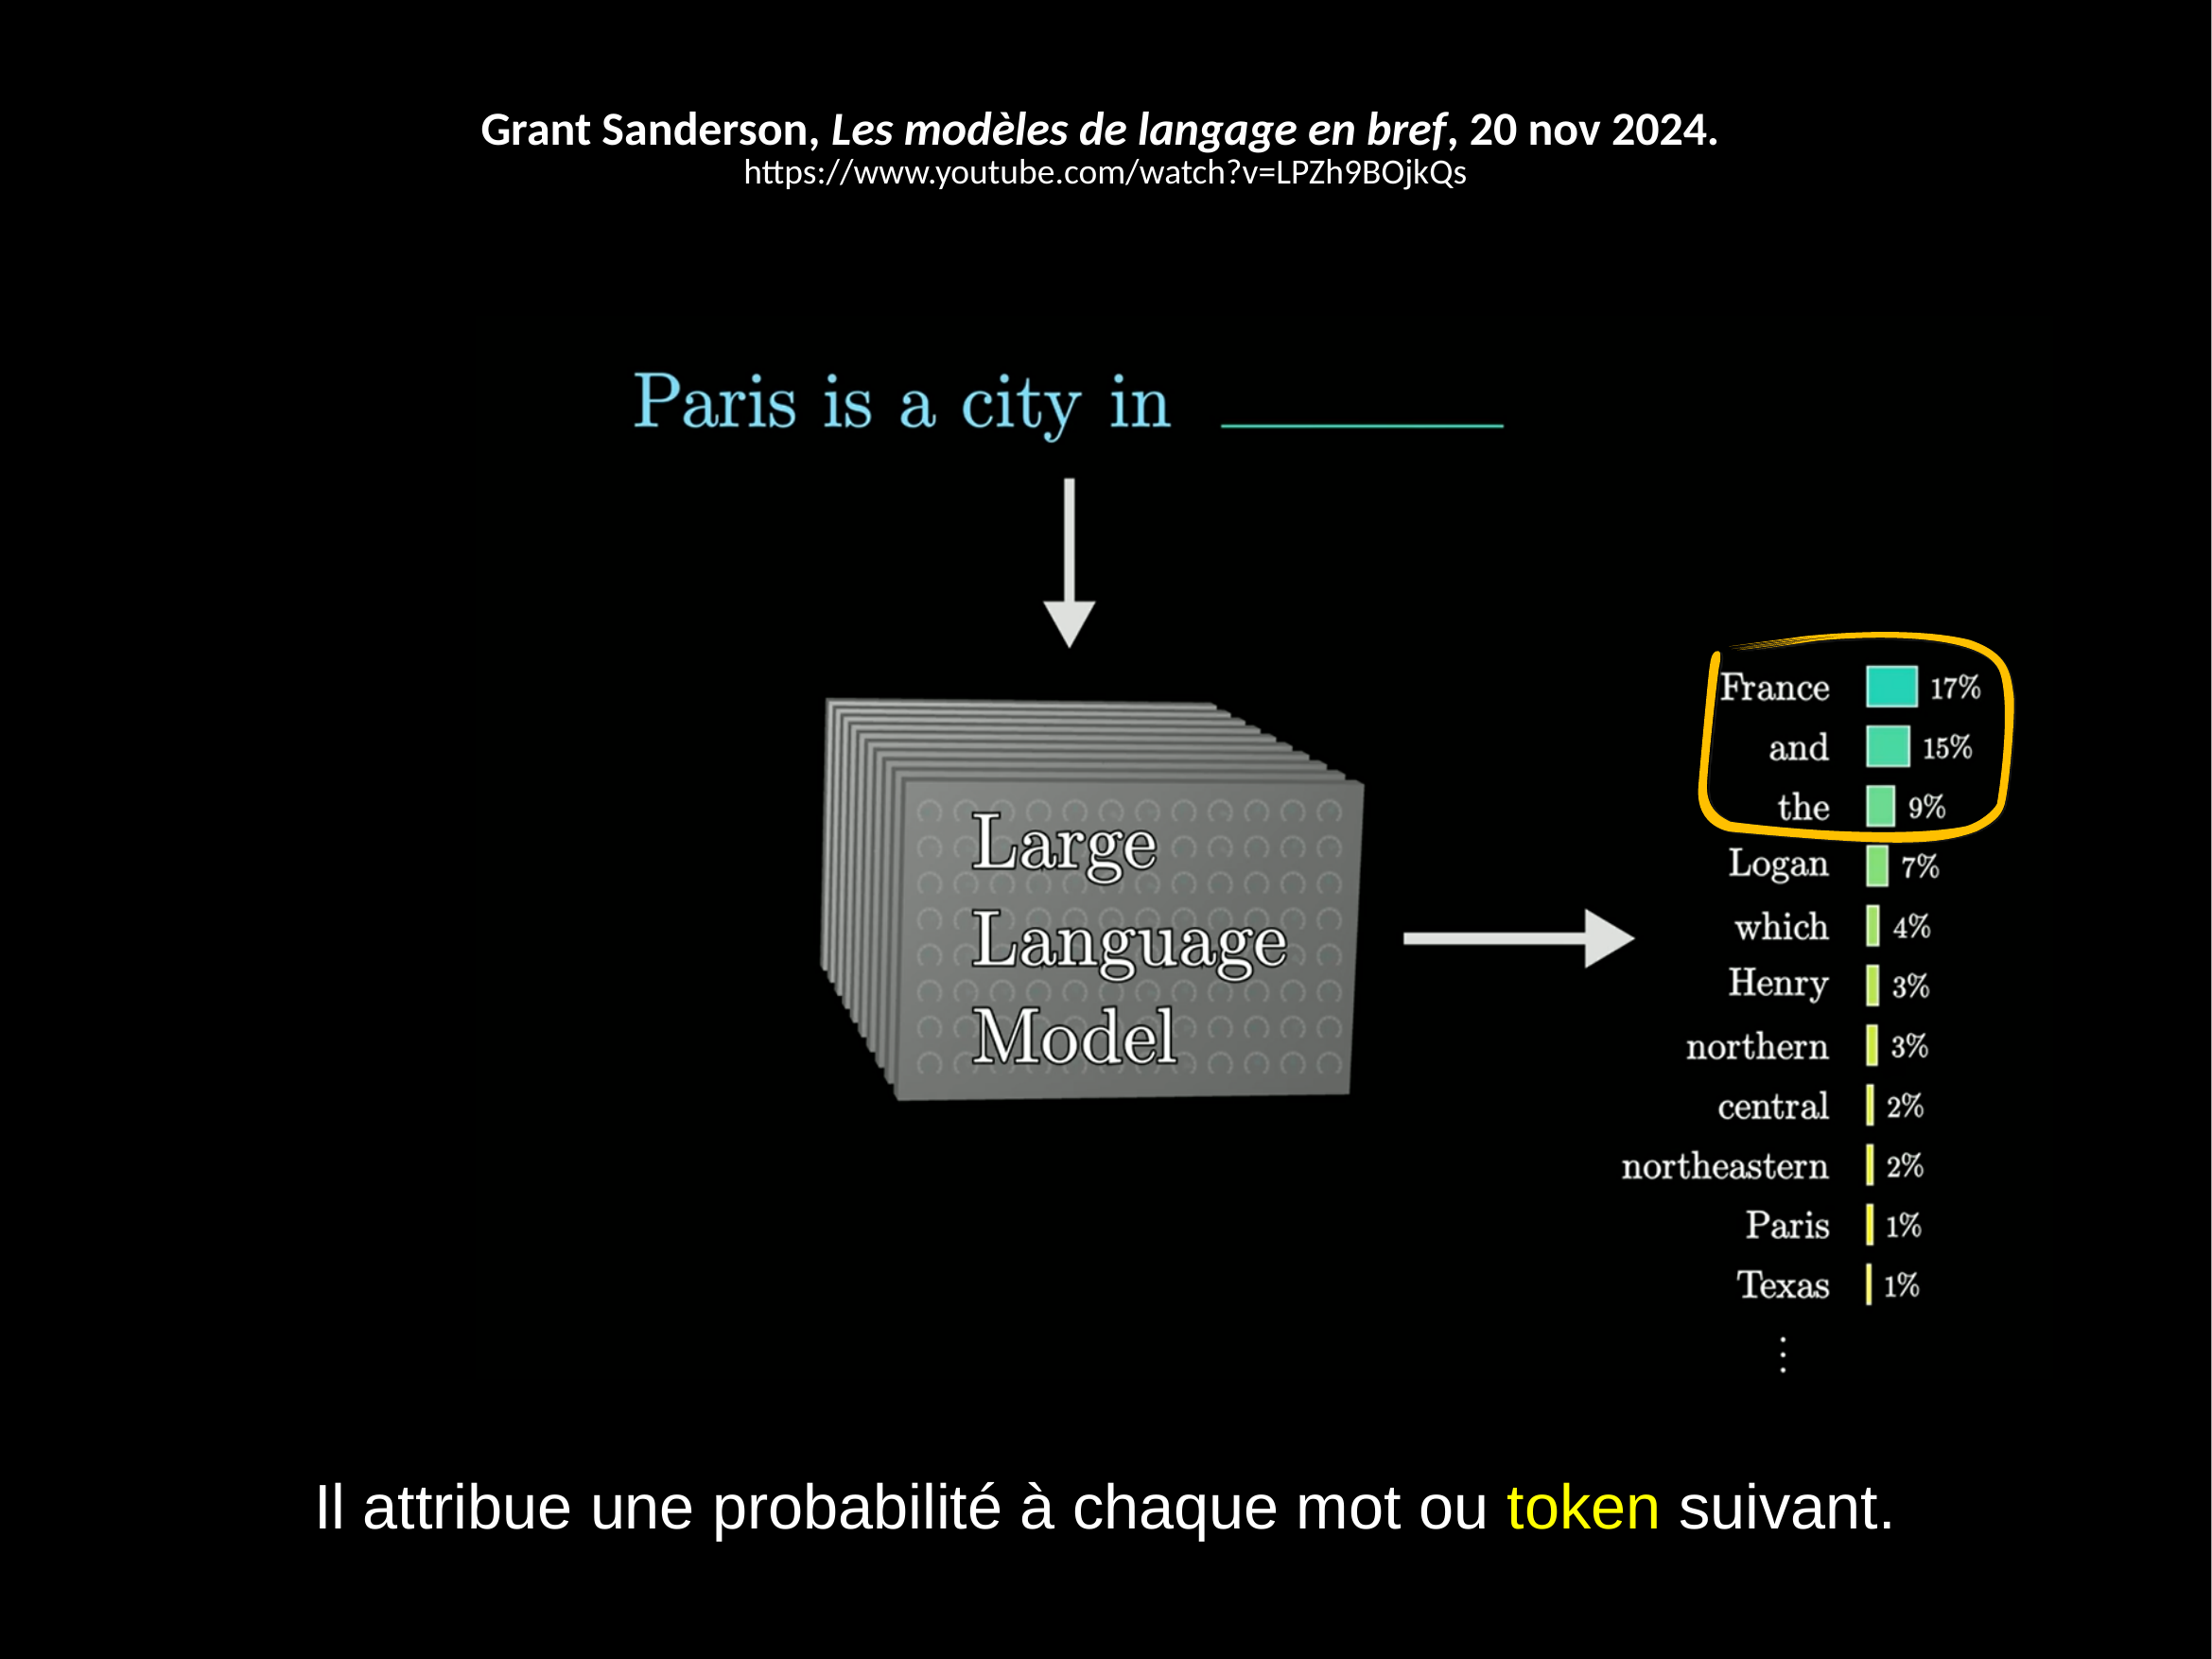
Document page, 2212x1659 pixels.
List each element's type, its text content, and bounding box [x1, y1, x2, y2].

subtitle Il attribue une probabilité à chaque mot ou token suivant. [44, 1399, 2167, 1615]
text_box [1698, 632, 2014, 843]
picture [476, 316, 2054, 1379]
title Grant Sanderson, Les modèles de langage en bref, 20 nov 2024. https://www.youtube.com/watch?v=LPZh9BOjkQs [110, 39, 2101, 264]
